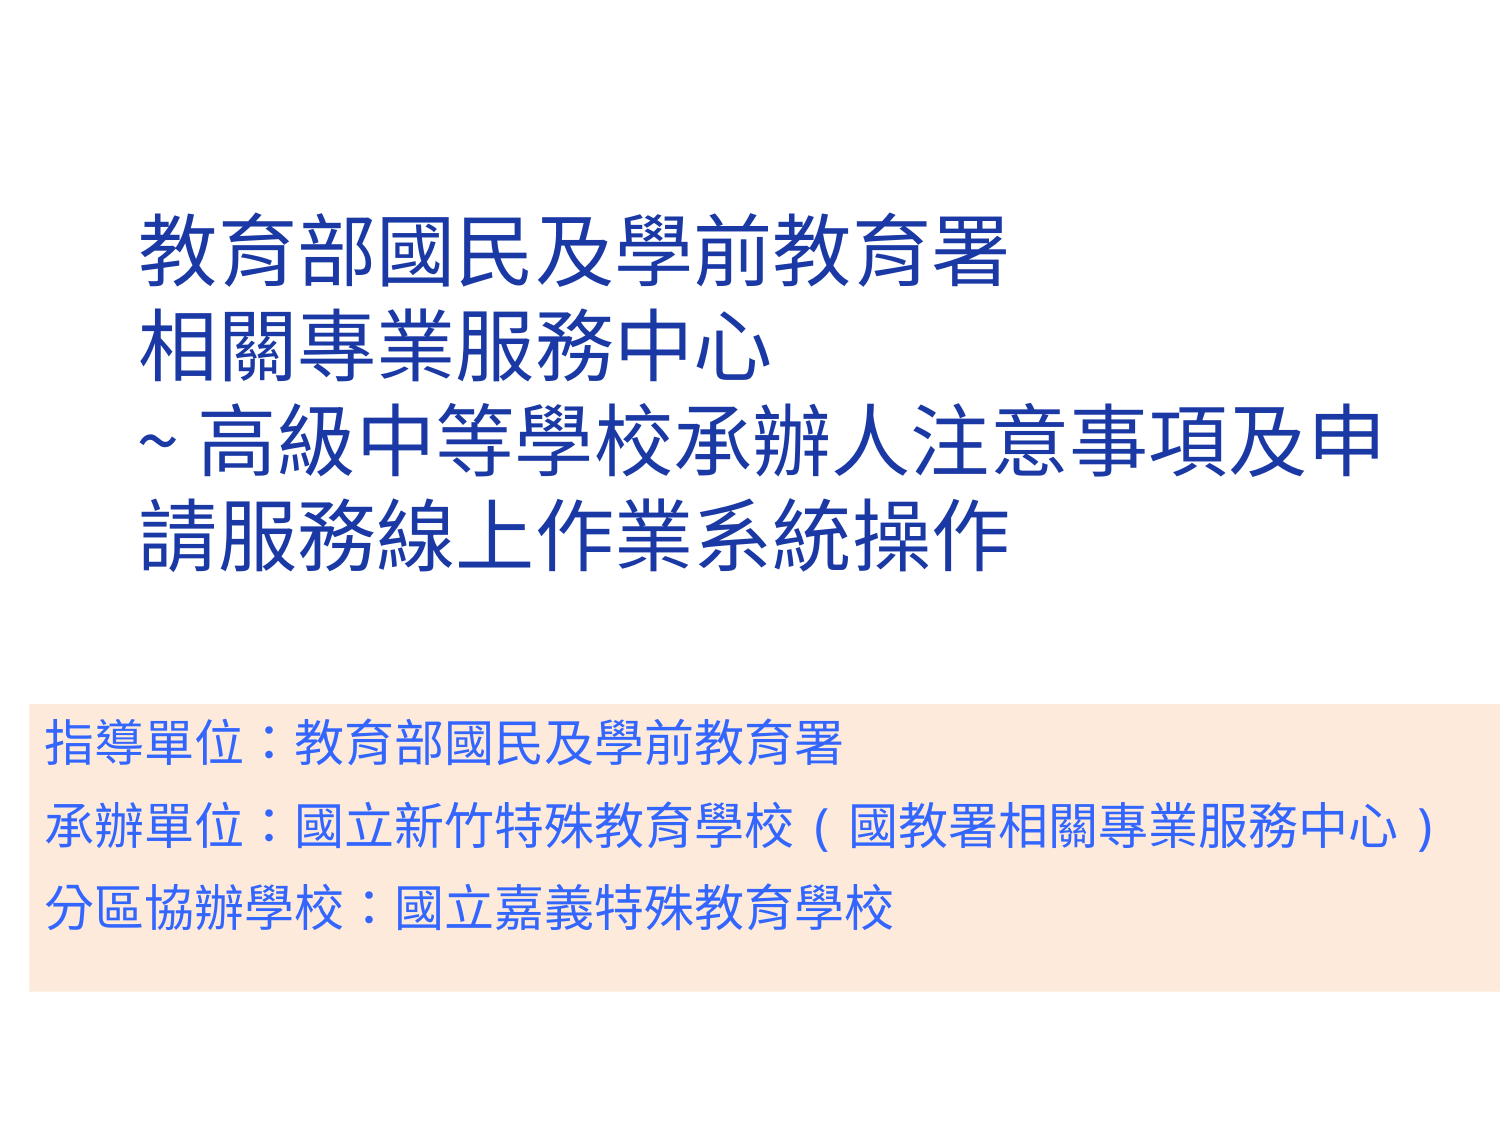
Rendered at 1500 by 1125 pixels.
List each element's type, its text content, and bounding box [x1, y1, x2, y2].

subtitle 指導單位：教育部國民及學前教育署 承辦單位：國立新竹特殊教育學校(國教署相關專業服務中心) 分區協辦學校：國立嘉義特殊教育學校 [29, 704, 1500, 992]
title 教育部國民及學前教育署 相關專業服務中心 ~高級中等學校承辦人注意事項及申請服務線上作業系統操作 [123, 125, 1436, 657]
